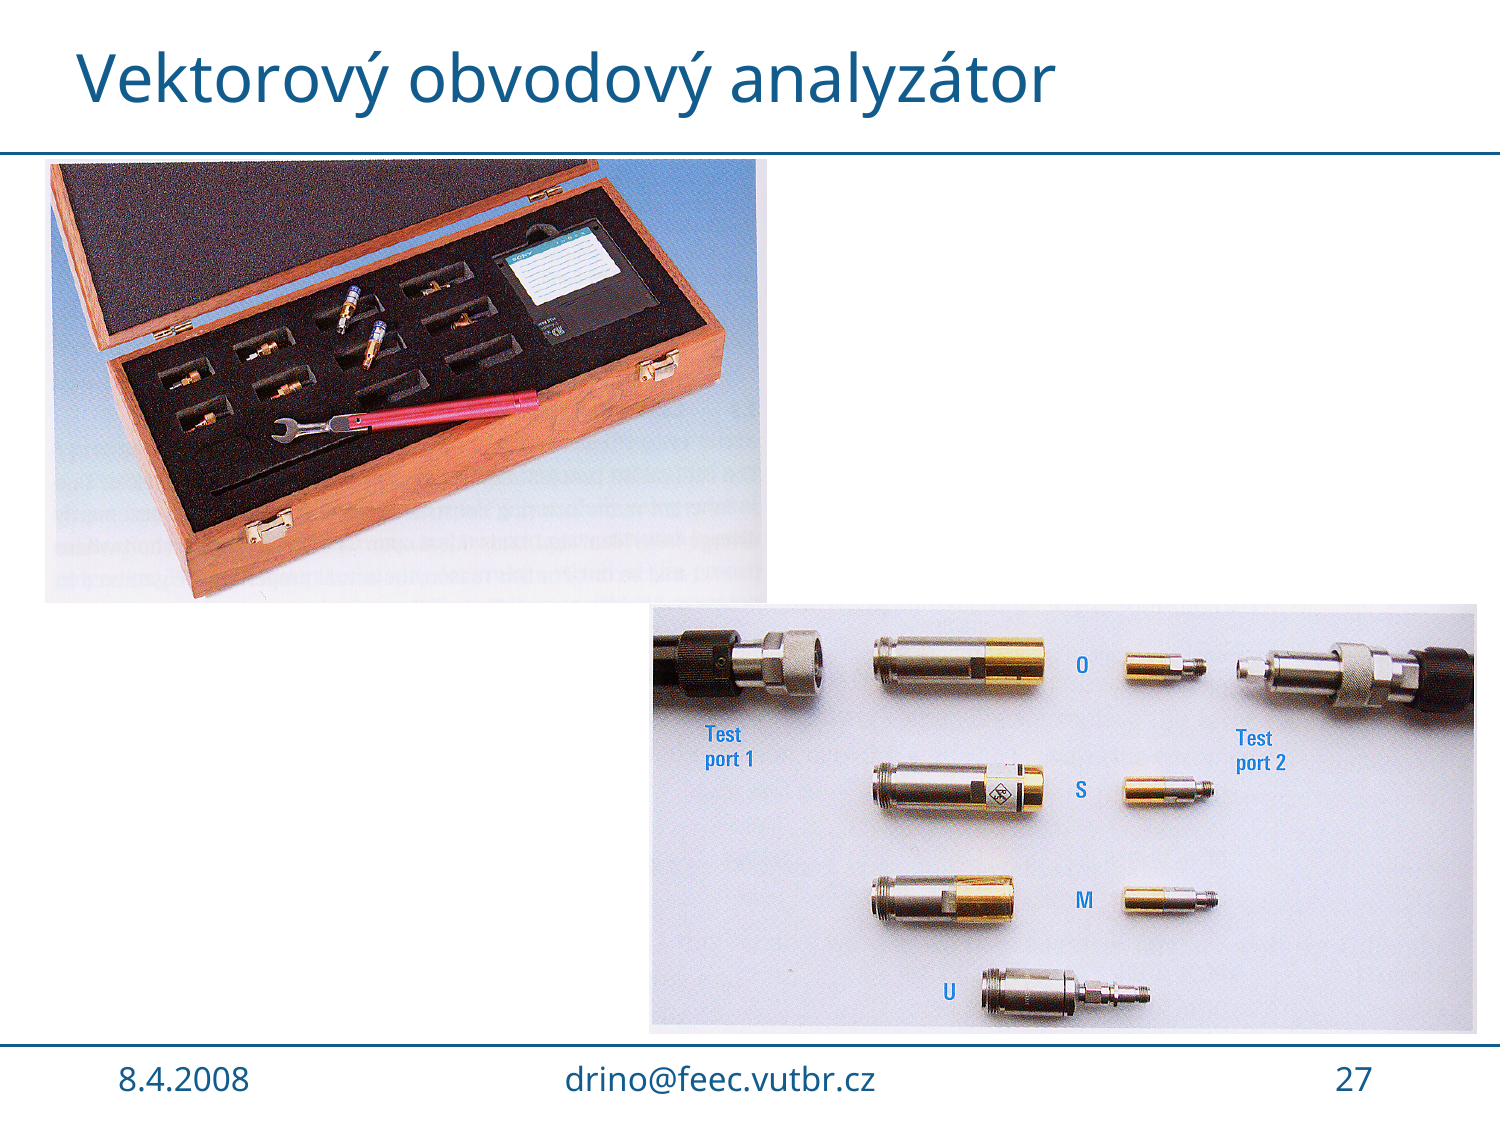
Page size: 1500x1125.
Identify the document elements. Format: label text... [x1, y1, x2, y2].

picture [45, 159, 767, 603]
text_box <číslo> [1075, 1049, 1388, 1125]
text_box drino@feec.vutbr.cz [454, 1049, 987, 1125]
picture [649, 604, 1477, 1034]
title Vektorový obvodový analyzátor [0, 0, 1500, 152]
text_box 8.4.2008 [103, 1049, 432, 1125]
